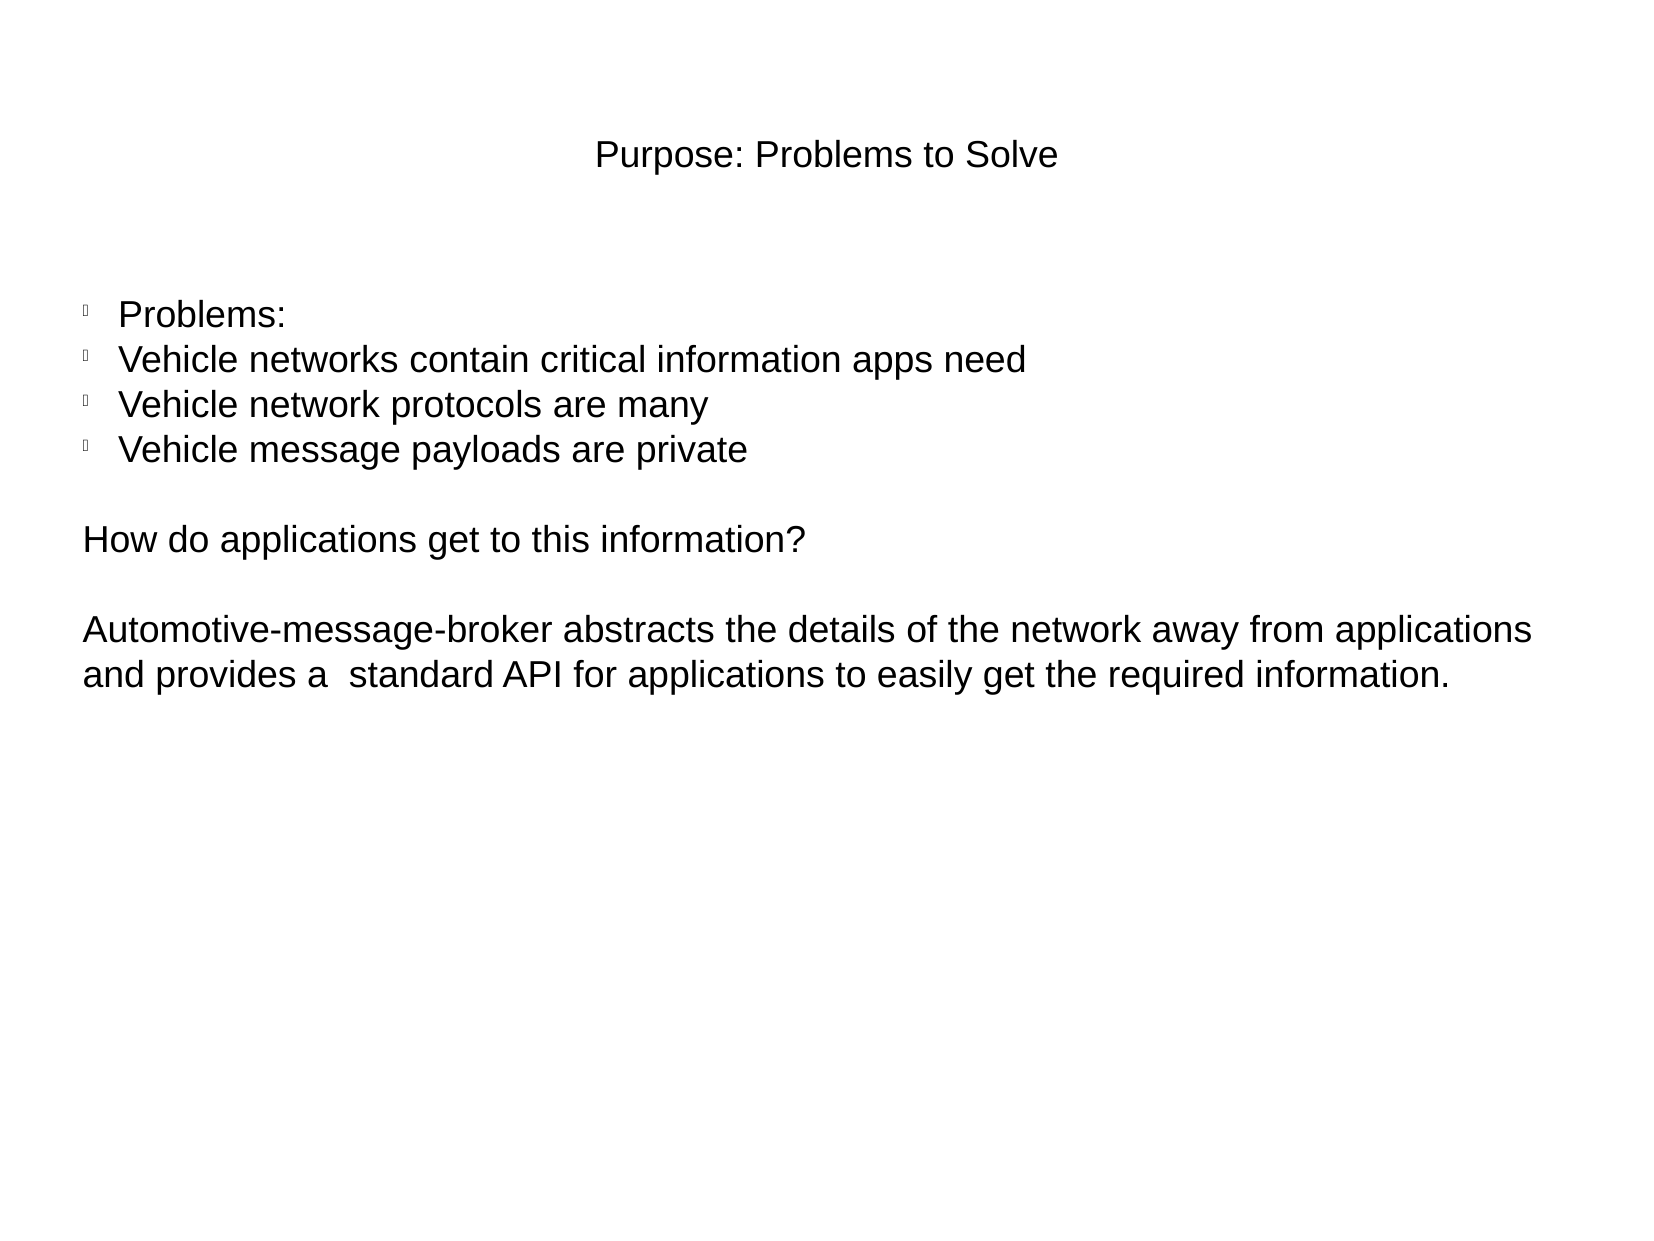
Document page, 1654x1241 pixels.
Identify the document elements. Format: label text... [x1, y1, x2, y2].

text_box Problems: Vehicle networks contain critical information apps need Vehicle network protocols are many Vehicle message payloads are private How do applications get to this information? Automotive-message-broker abstracts the details of the network away from applications and provides a standard API for applications to easily get the required information. [82, 290, 1538, 1010]
text_box Purpose: Problems to Solve [82, 49, 1571, 257]
